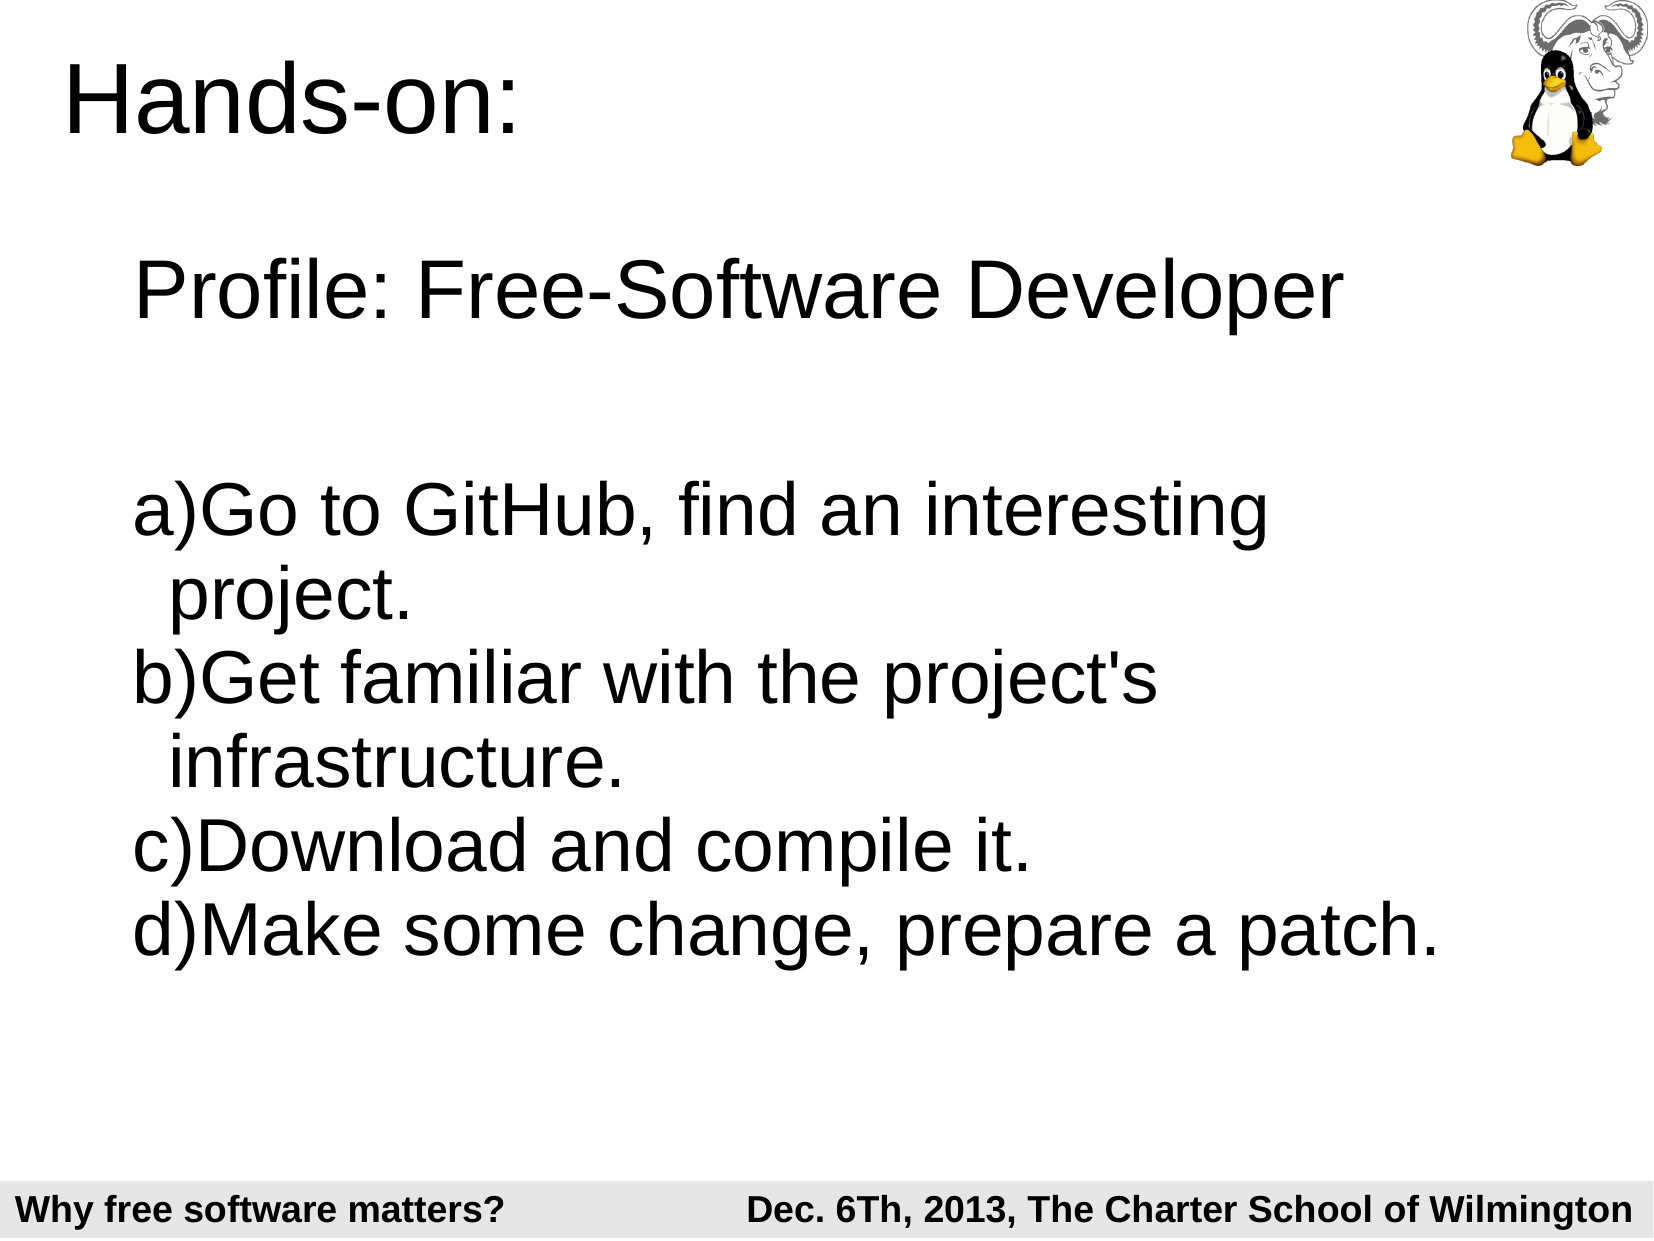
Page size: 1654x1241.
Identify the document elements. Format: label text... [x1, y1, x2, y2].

text_box Go to GitHub, find an interesting project. Get familiar with the project's infrastructure. Download and compile it. Make some change, prepare a patch. [118, 460, 1536, 980]
picture [1511, 0, 1648, 166]
text_box Why free software matters? Dec. 6Th, 2013, The Charter School of Wilmington [0, 1181, 1654, 1238]
text_box Hands-on: [47, 35, 1501, 163]
text_box Profile: Free-Software Developer [119, 236, 1361, 345]
